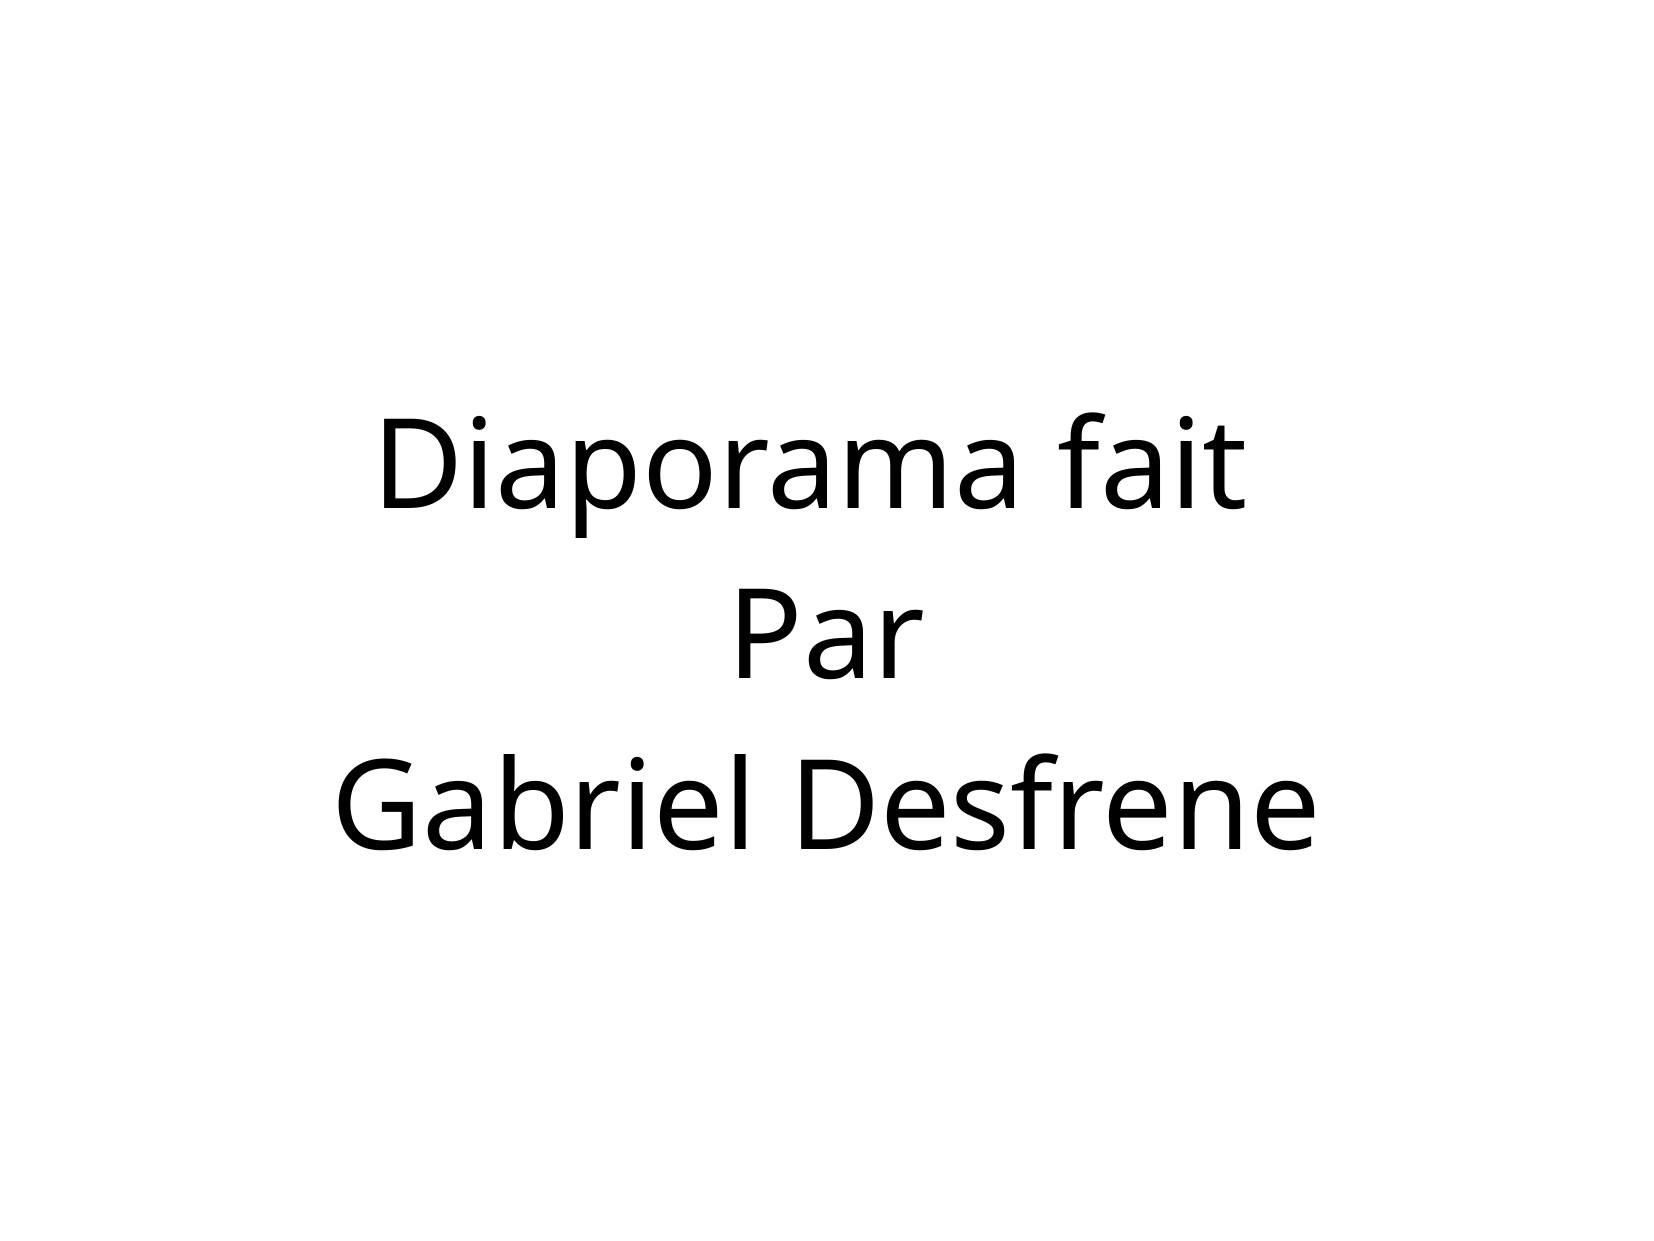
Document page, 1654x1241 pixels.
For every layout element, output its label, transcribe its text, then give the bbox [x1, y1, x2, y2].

title Diaporama fait Par Gabriel Desfrene [82, 368, 1571, 893]
